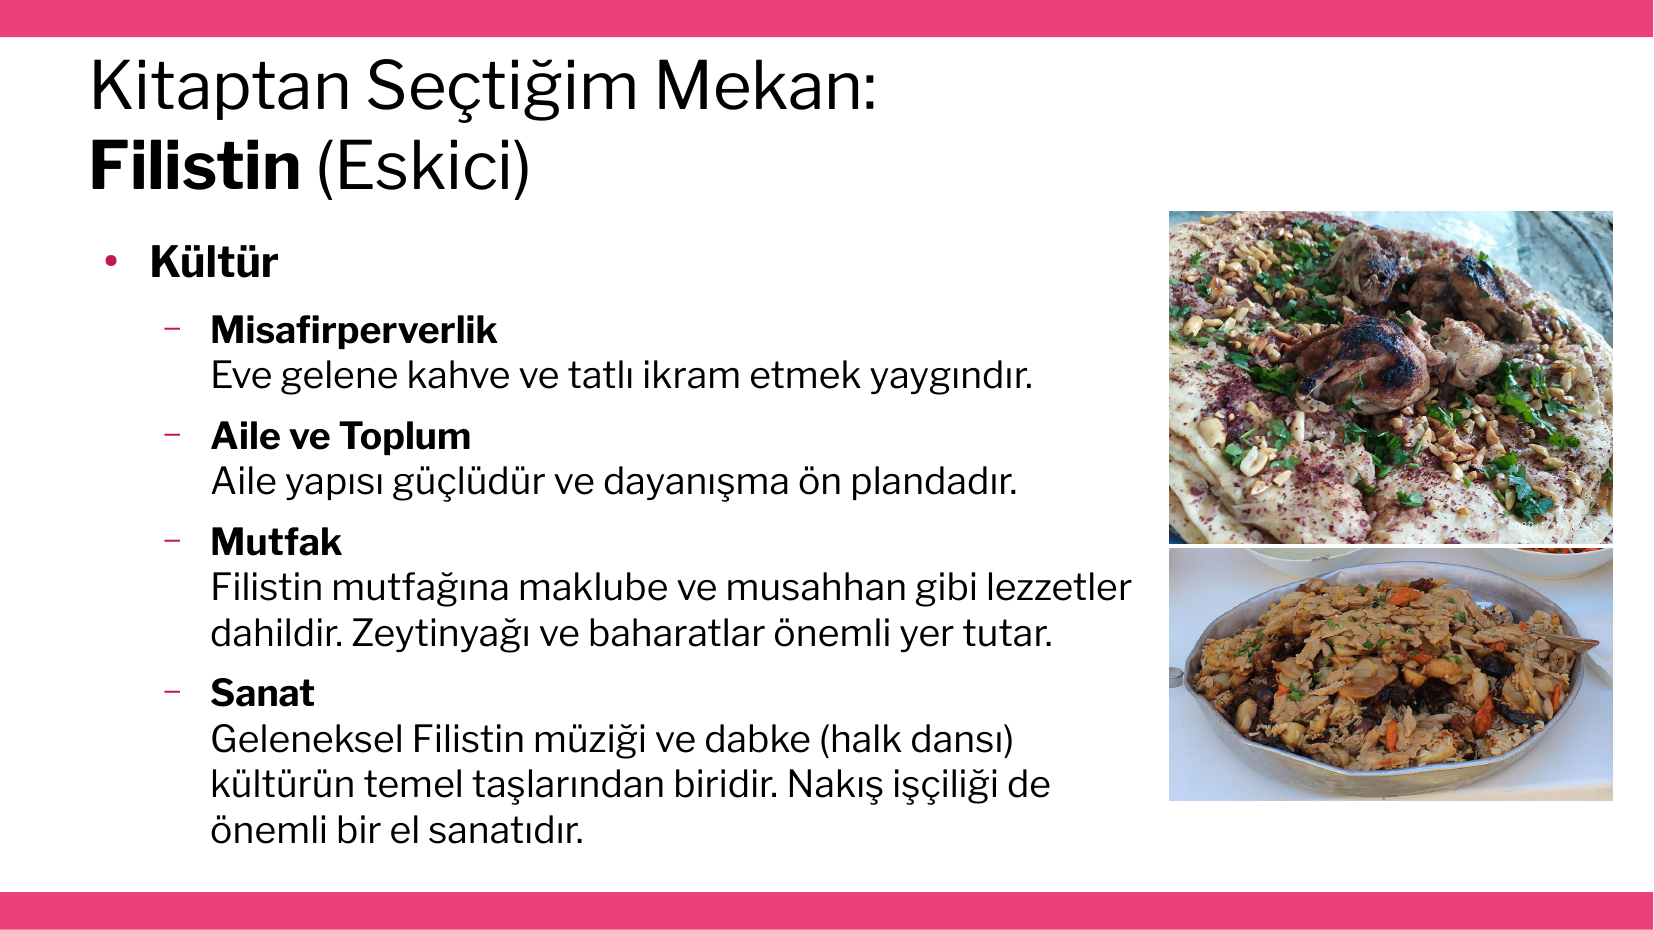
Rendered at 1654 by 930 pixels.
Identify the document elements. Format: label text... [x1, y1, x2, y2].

picture [1169, 211, 1613, 544]
picture [1169, 548, 1613, 801]
title Kitaptan Seçtiğim Mekan: Filistin (Eskici) [88, 44, 1565, 207]
list Kültür Misafirperverlik Eve gelene kahve ve tatlı ikram etmek yaygındır. Aile ve Toplum Aile yapısı güçlüdür ve dayanışma ön plandadır. Mutfak Filistin mutfağına maklube ve musahhan gibi lezzetler dahildir. Zeytinyağı ve baharatlar önemli yer tutar. Sanat Geleneksel Filistin müziği ve dabke (halk dansı) kültürün temel taşlarından biridir. Nakış işçiliği de önemli bir el sanatıdır. [88, 236, 1163, 863]
